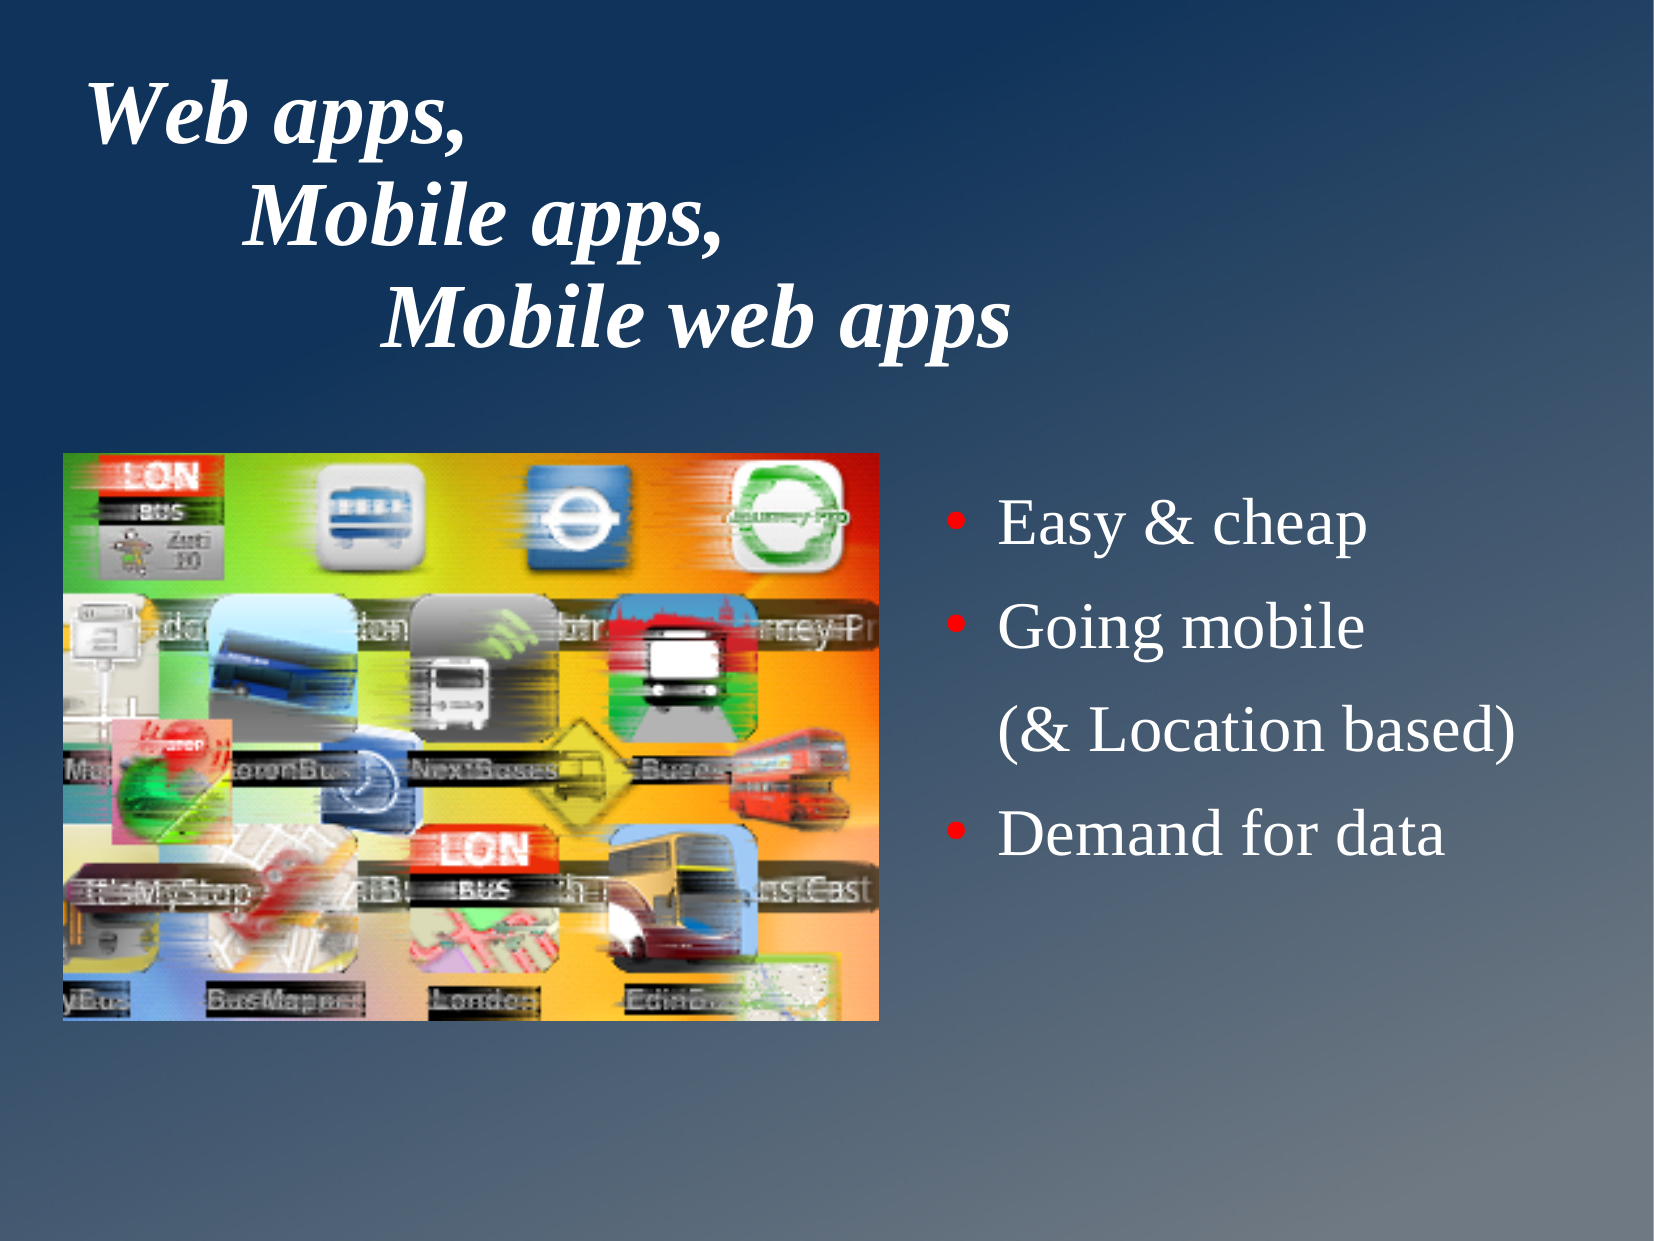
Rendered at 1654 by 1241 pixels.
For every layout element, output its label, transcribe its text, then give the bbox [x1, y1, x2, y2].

list Easy & cheap Going mobile (& Location based) Demand for data [926, 484, 1574, 1139]
picture [0, 0, 1654, 1241]
title Web apps, Mobile apps, Mobile web apps [82, 0, 1571, 429]
